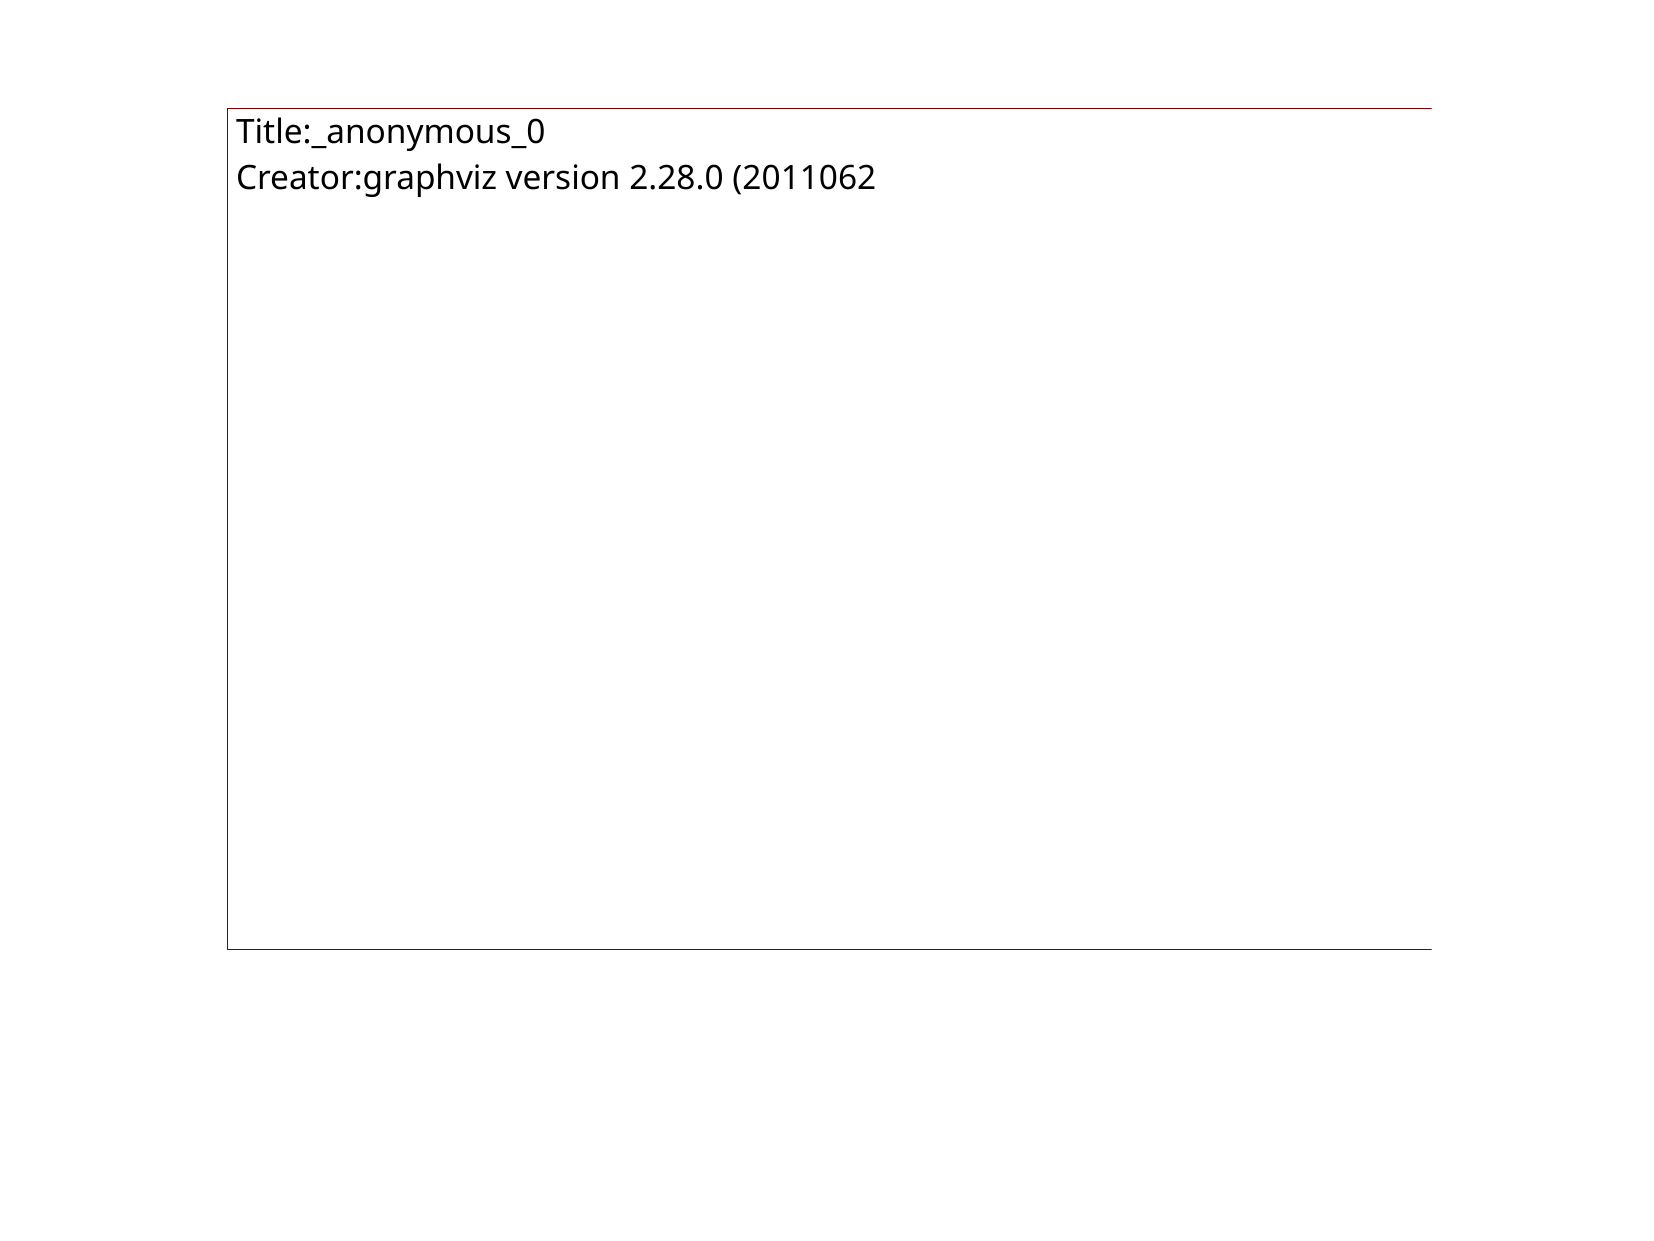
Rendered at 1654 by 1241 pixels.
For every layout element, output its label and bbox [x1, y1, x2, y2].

picture [225, 105, 1432, 950]
